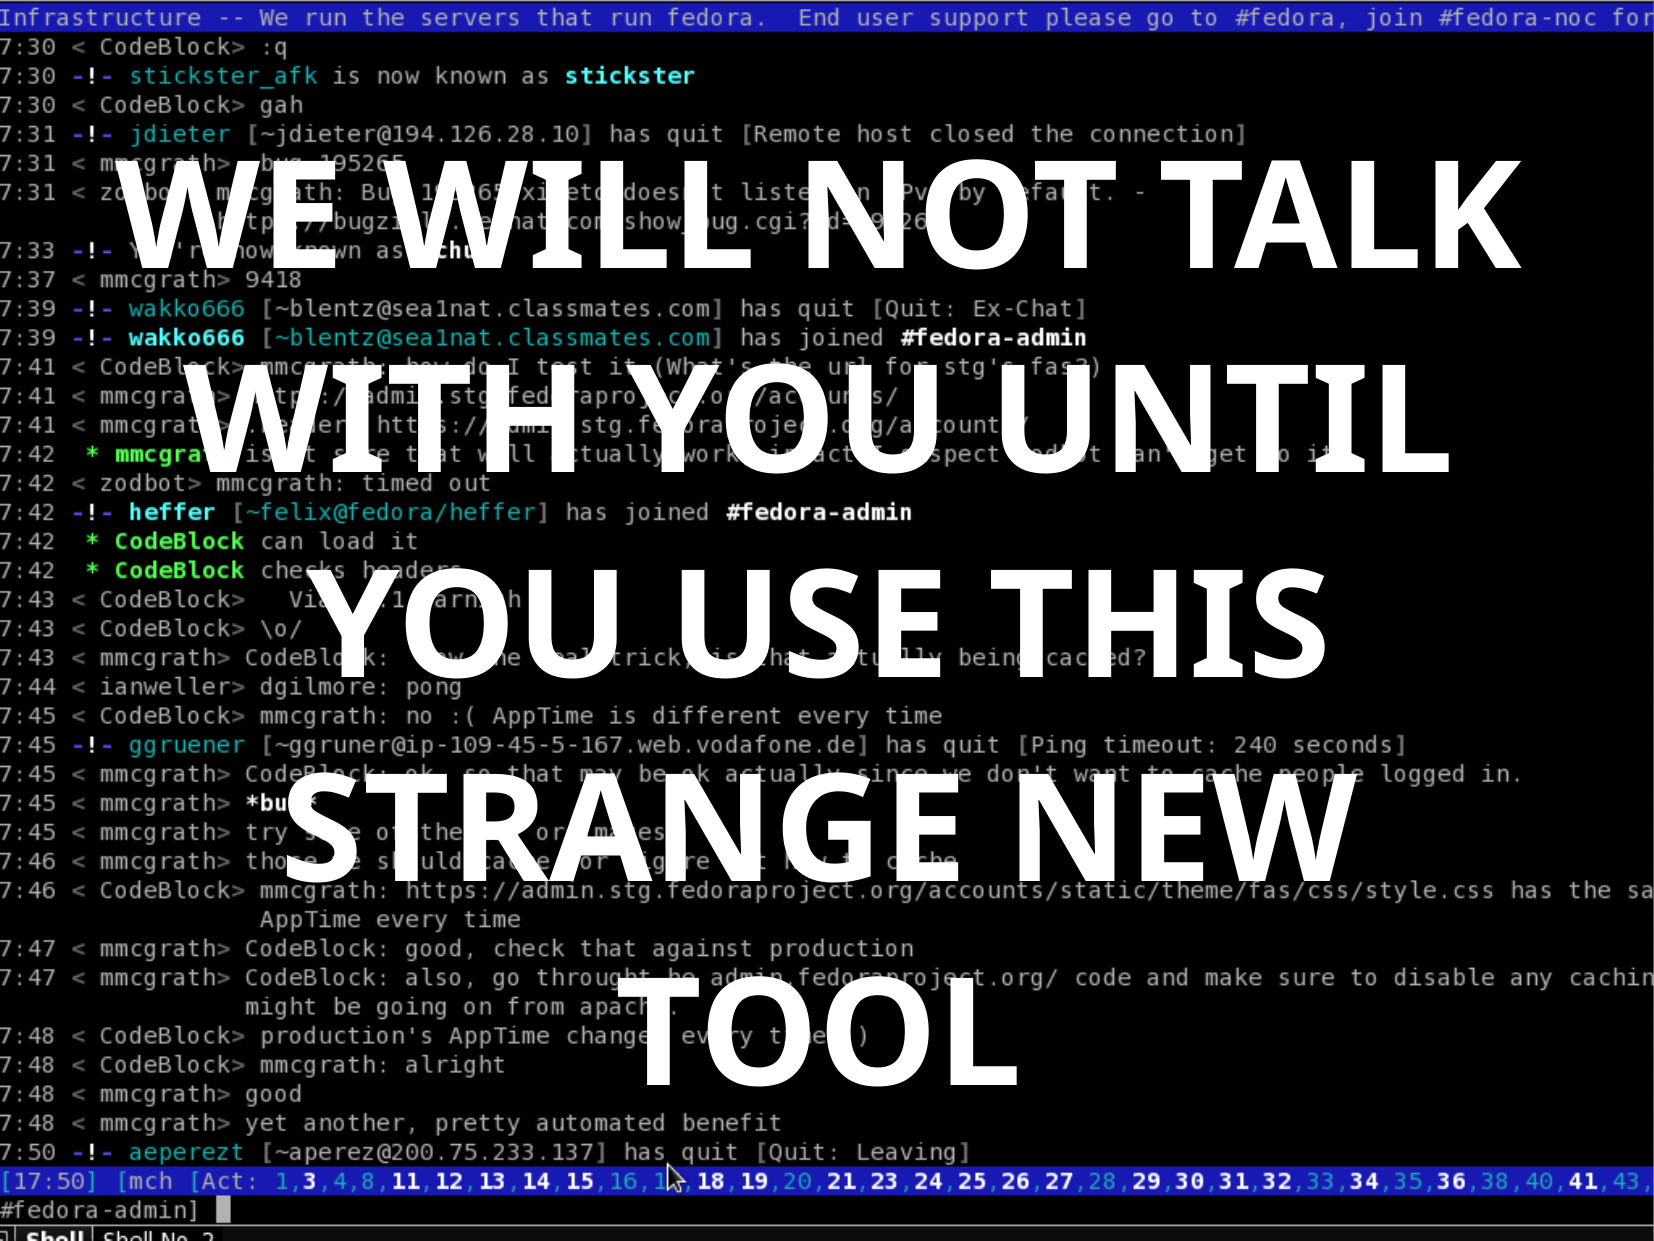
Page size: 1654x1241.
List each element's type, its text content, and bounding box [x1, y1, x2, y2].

picture [0, 0, 1654, 1241]
title WE WILL NOT TALK WITH YOU UNTIL YOU USE THIS STRANGE NEW TOOL [75, 182, 1564, 1056]
